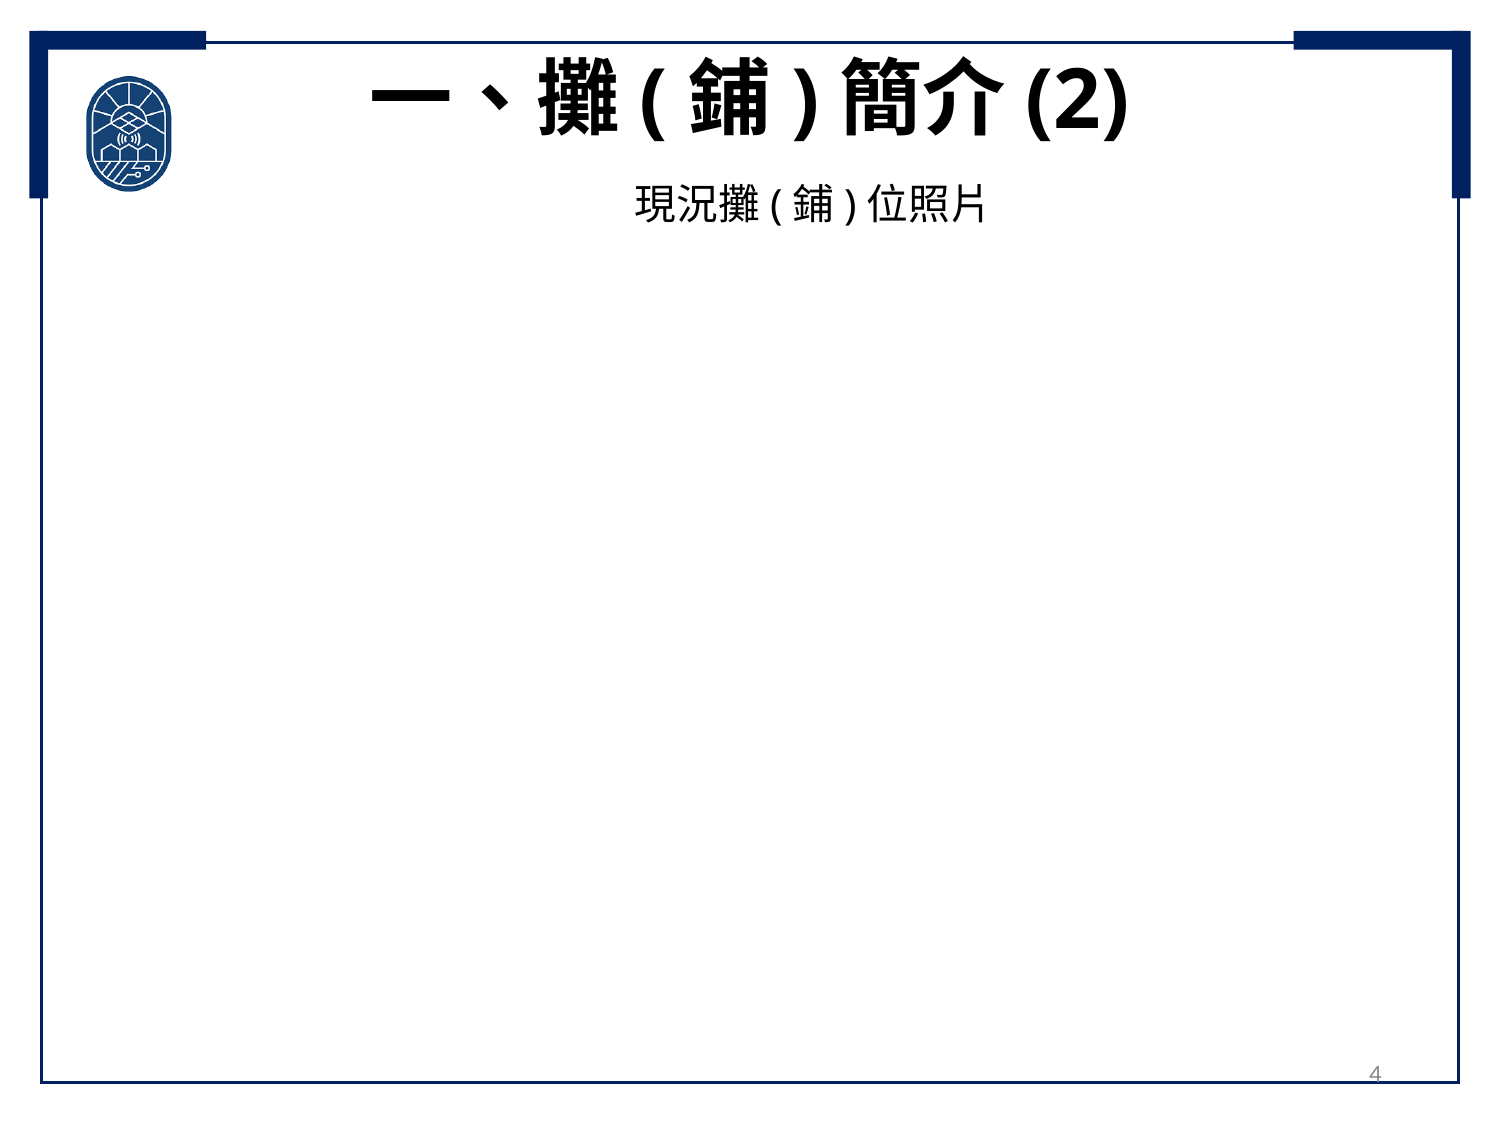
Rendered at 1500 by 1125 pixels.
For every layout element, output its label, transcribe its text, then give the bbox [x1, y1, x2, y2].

slide_number <編號> [1059, 1042, 1397, 1103]
text_box 現況攤(鋪)位照片 [620, 170, 1370, 236]
text_box 一、攤(鋪)簡介(2) [74, 19, 1425, 171]
picture [50, 55, 207, 212]
